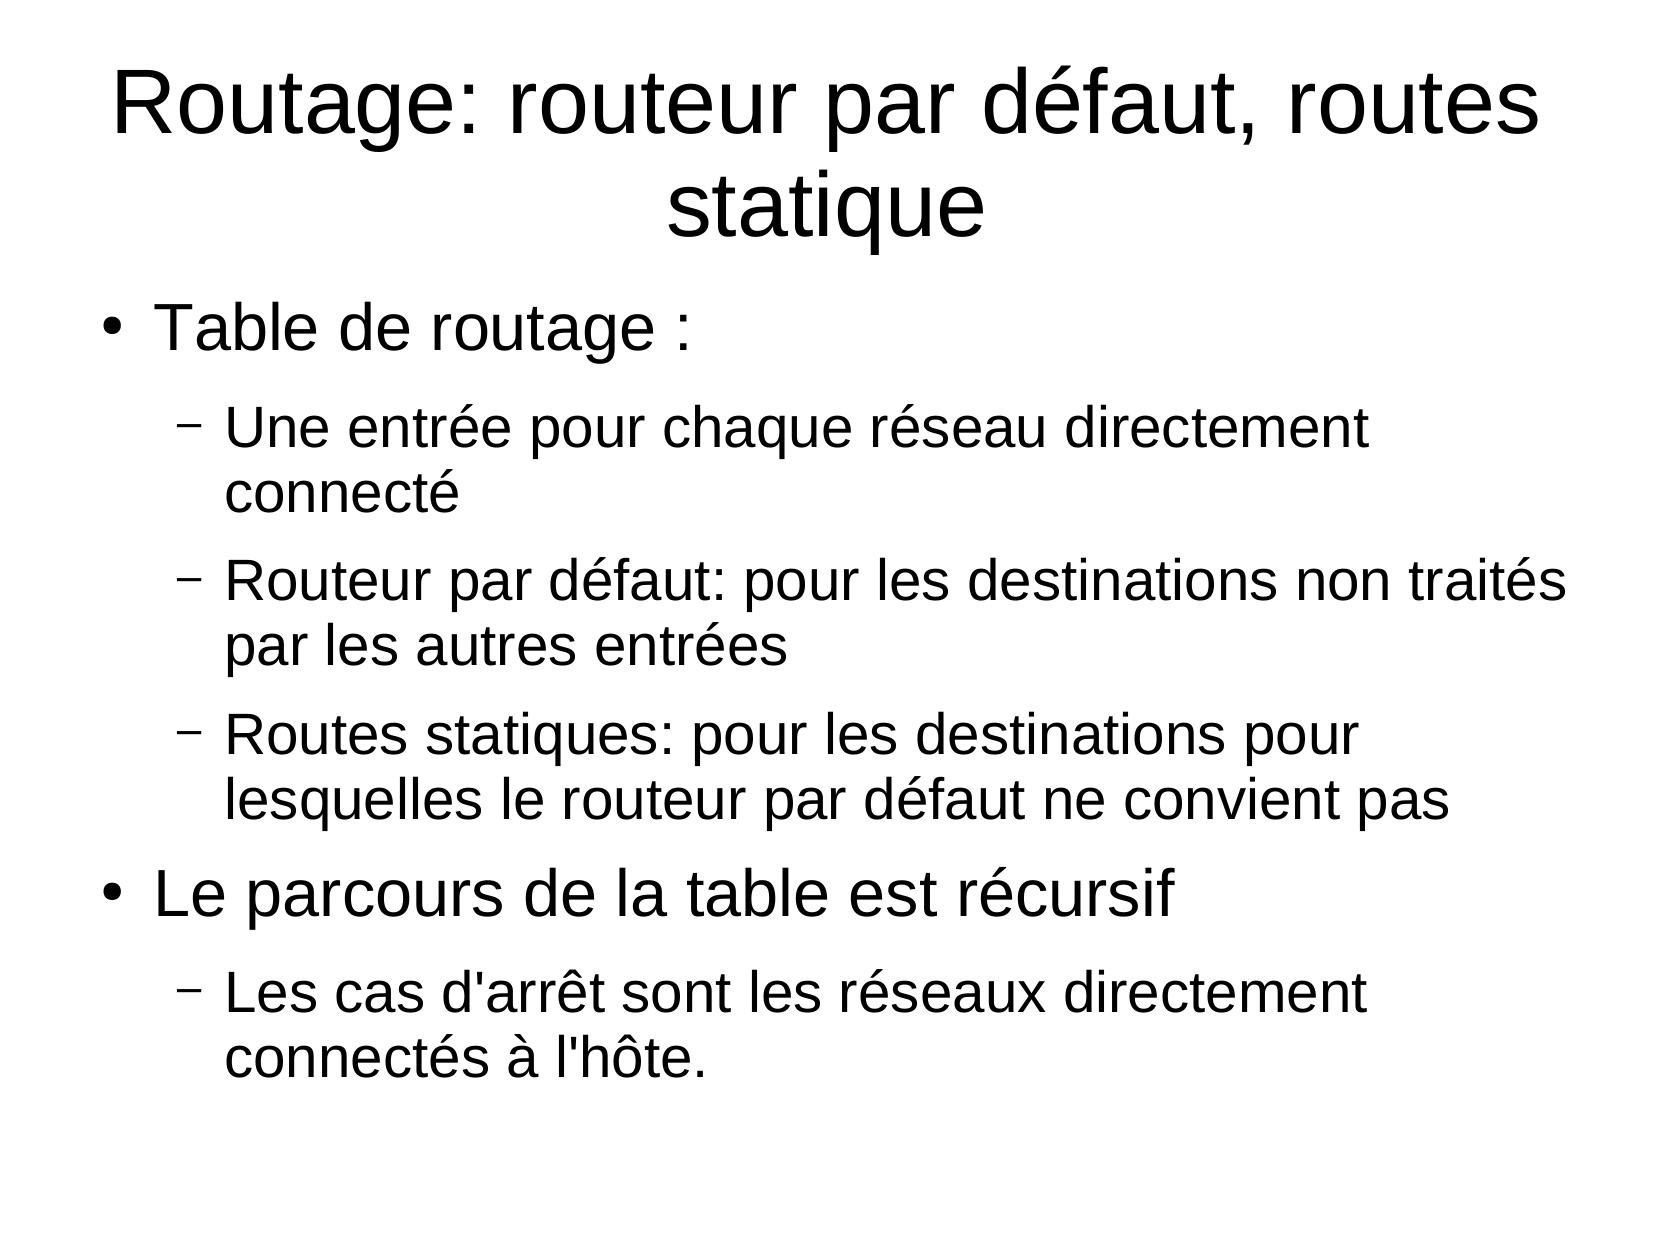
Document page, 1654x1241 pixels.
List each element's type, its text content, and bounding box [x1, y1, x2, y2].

list Table de routage : Une entrée pour chaque réseau directement connecté Routeur par défaut: pour les destinations non traités par les autres entrées Routes statiques: pour les destinations pour lesquelles le routeur par défaut ne convient pas Le parcours de la table est récursif Les cas d'arrêt sont les réseaux directement connectés à l'hôte. [82, 290, 1571, 1094]
title Routage: routeur par défaut, routes statique [82, 50, 1571, 256]
